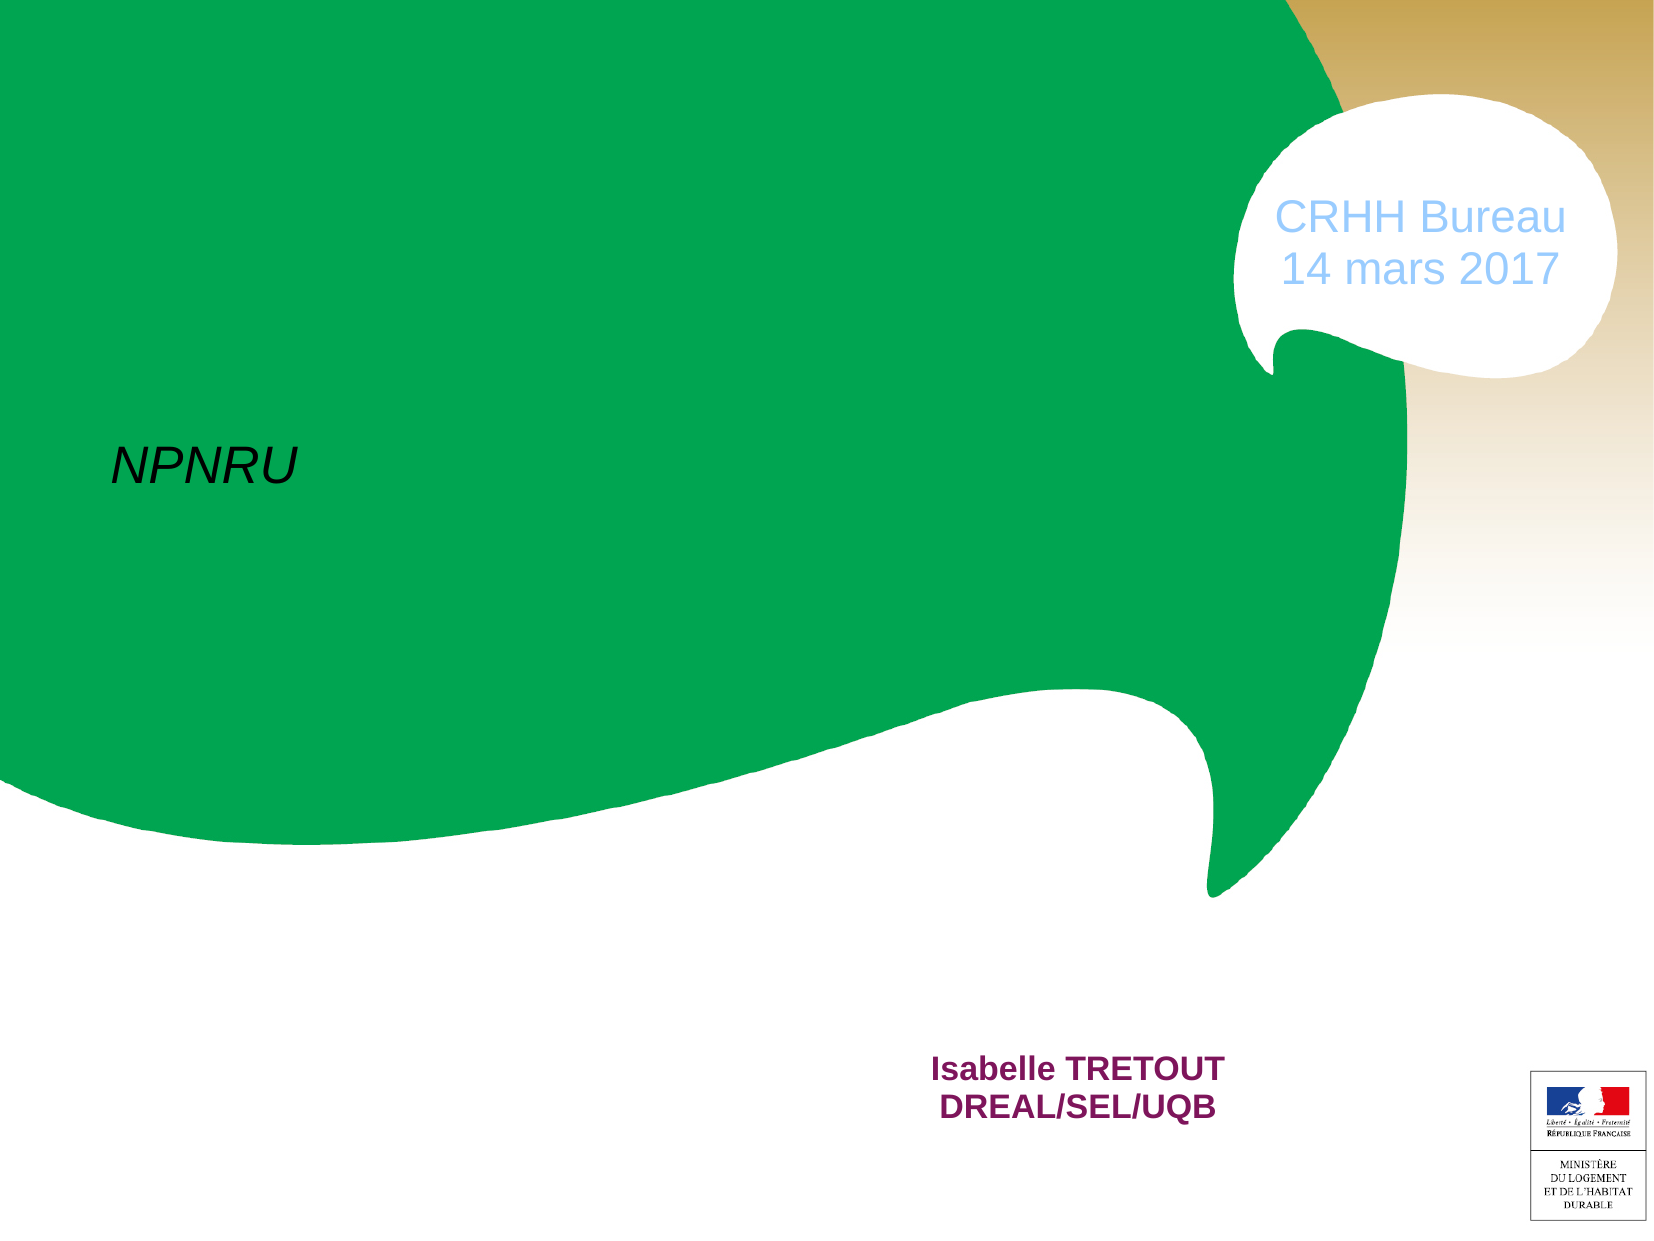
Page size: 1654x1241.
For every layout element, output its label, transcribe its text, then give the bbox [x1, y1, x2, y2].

picture [0, 0, 1654, 1241]
subtitle CRHH Bureau 14 mars 2017 [1215, 158, 1626, 327]
text_box Isabelle TRETOUT DREAL/SEL/UQB [897, 1042, 1260, 1146]
text_box NPNRU [95, 428, 1048, 511]
